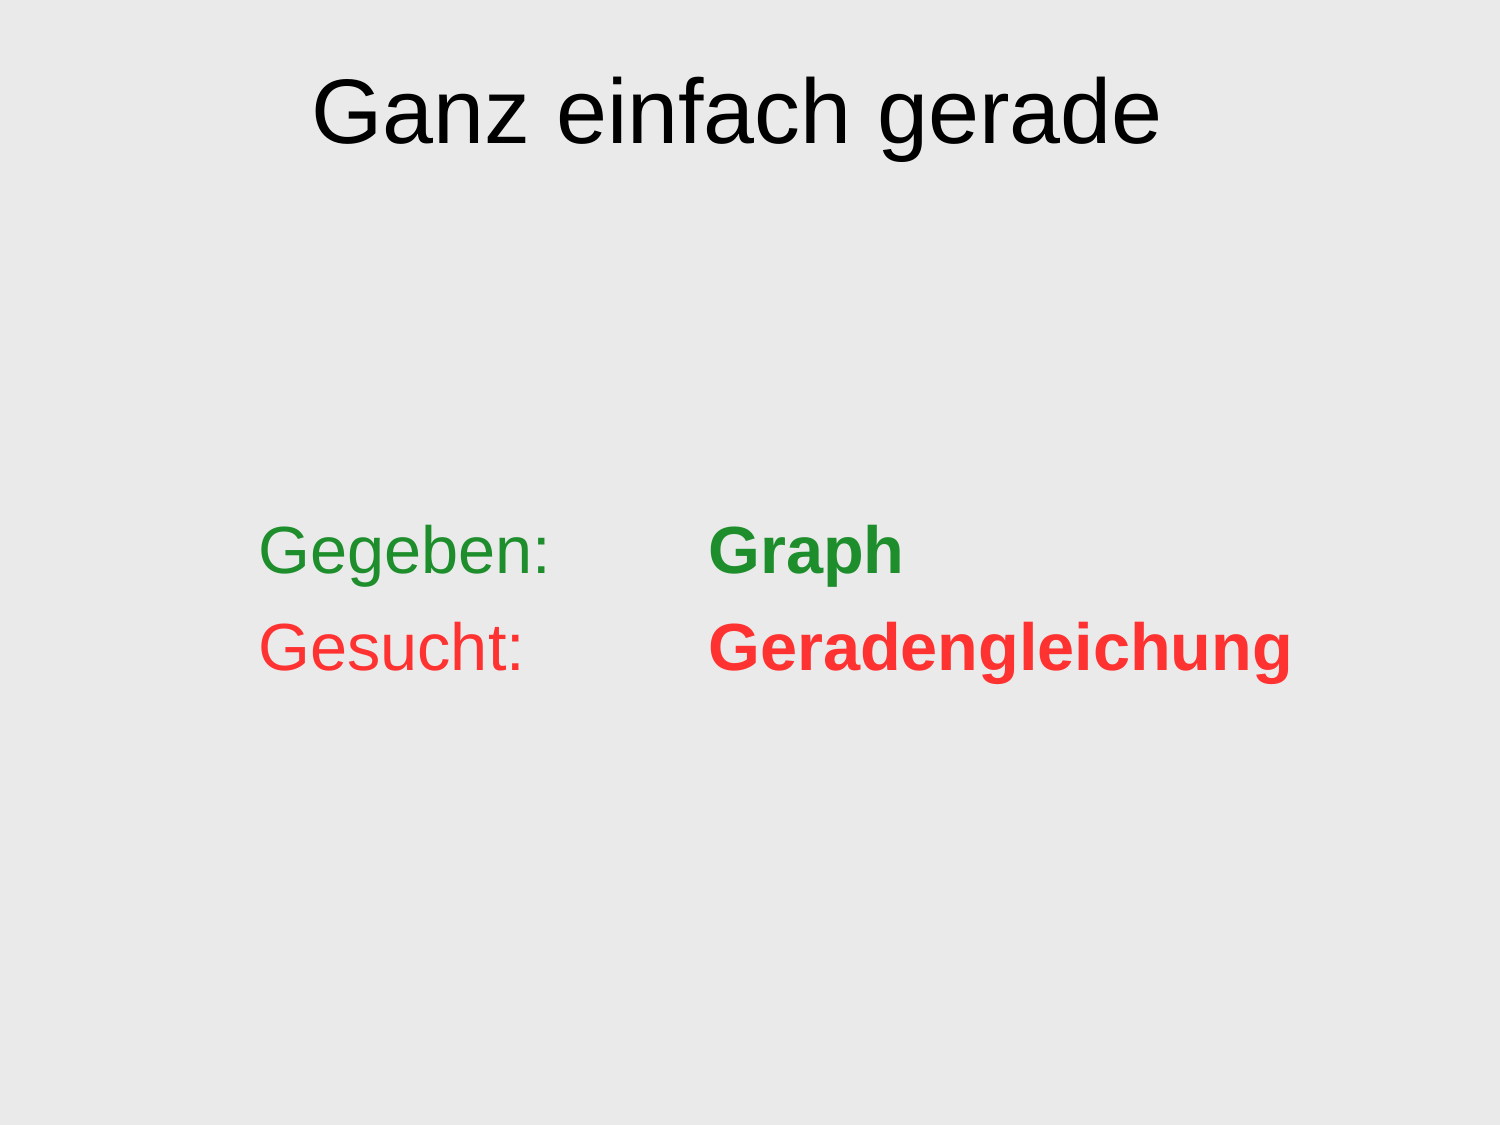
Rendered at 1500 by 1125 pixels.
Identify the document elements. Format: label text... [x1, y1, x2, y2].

text_box Ganz einfach gerade [99, 44, 1375, 232]
subtitle Gegeben: Graph Gesucht: Geradengleichung [243, 499, 1377, 787]
